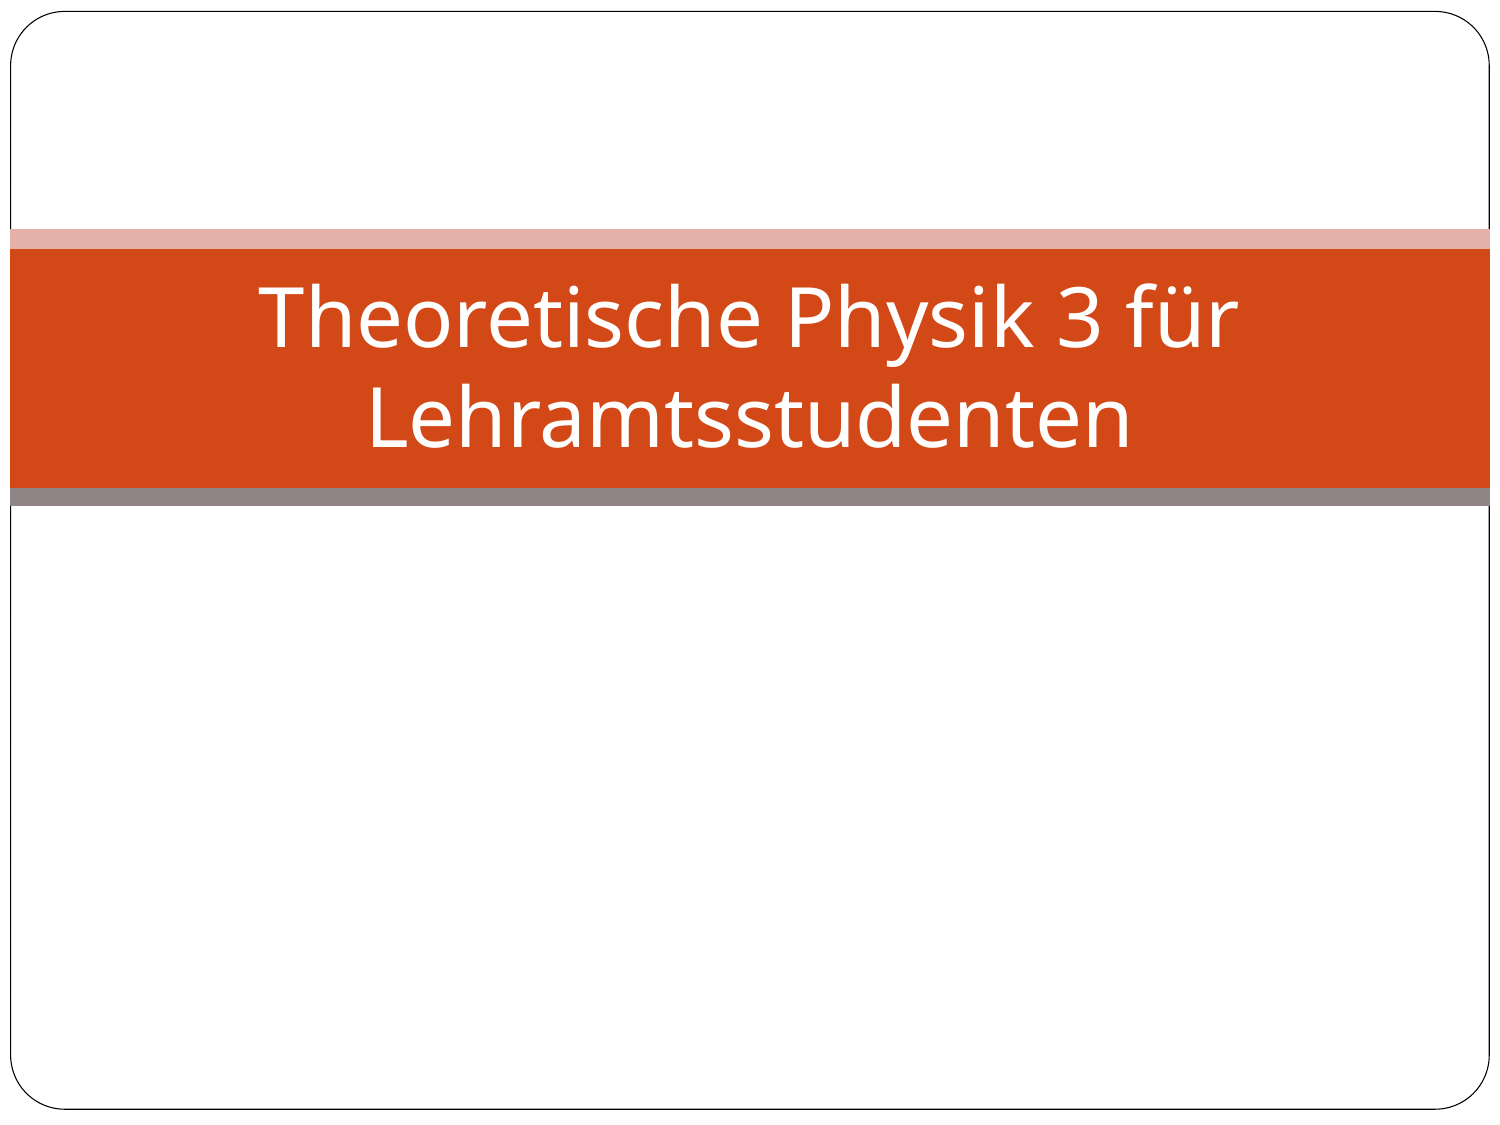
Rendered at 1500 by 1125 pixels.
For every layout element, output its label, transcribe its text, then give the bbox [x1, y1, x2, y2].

title Theoretische Physik 3 für Lehramtsstudenten [75, 247, 1426, 489]
